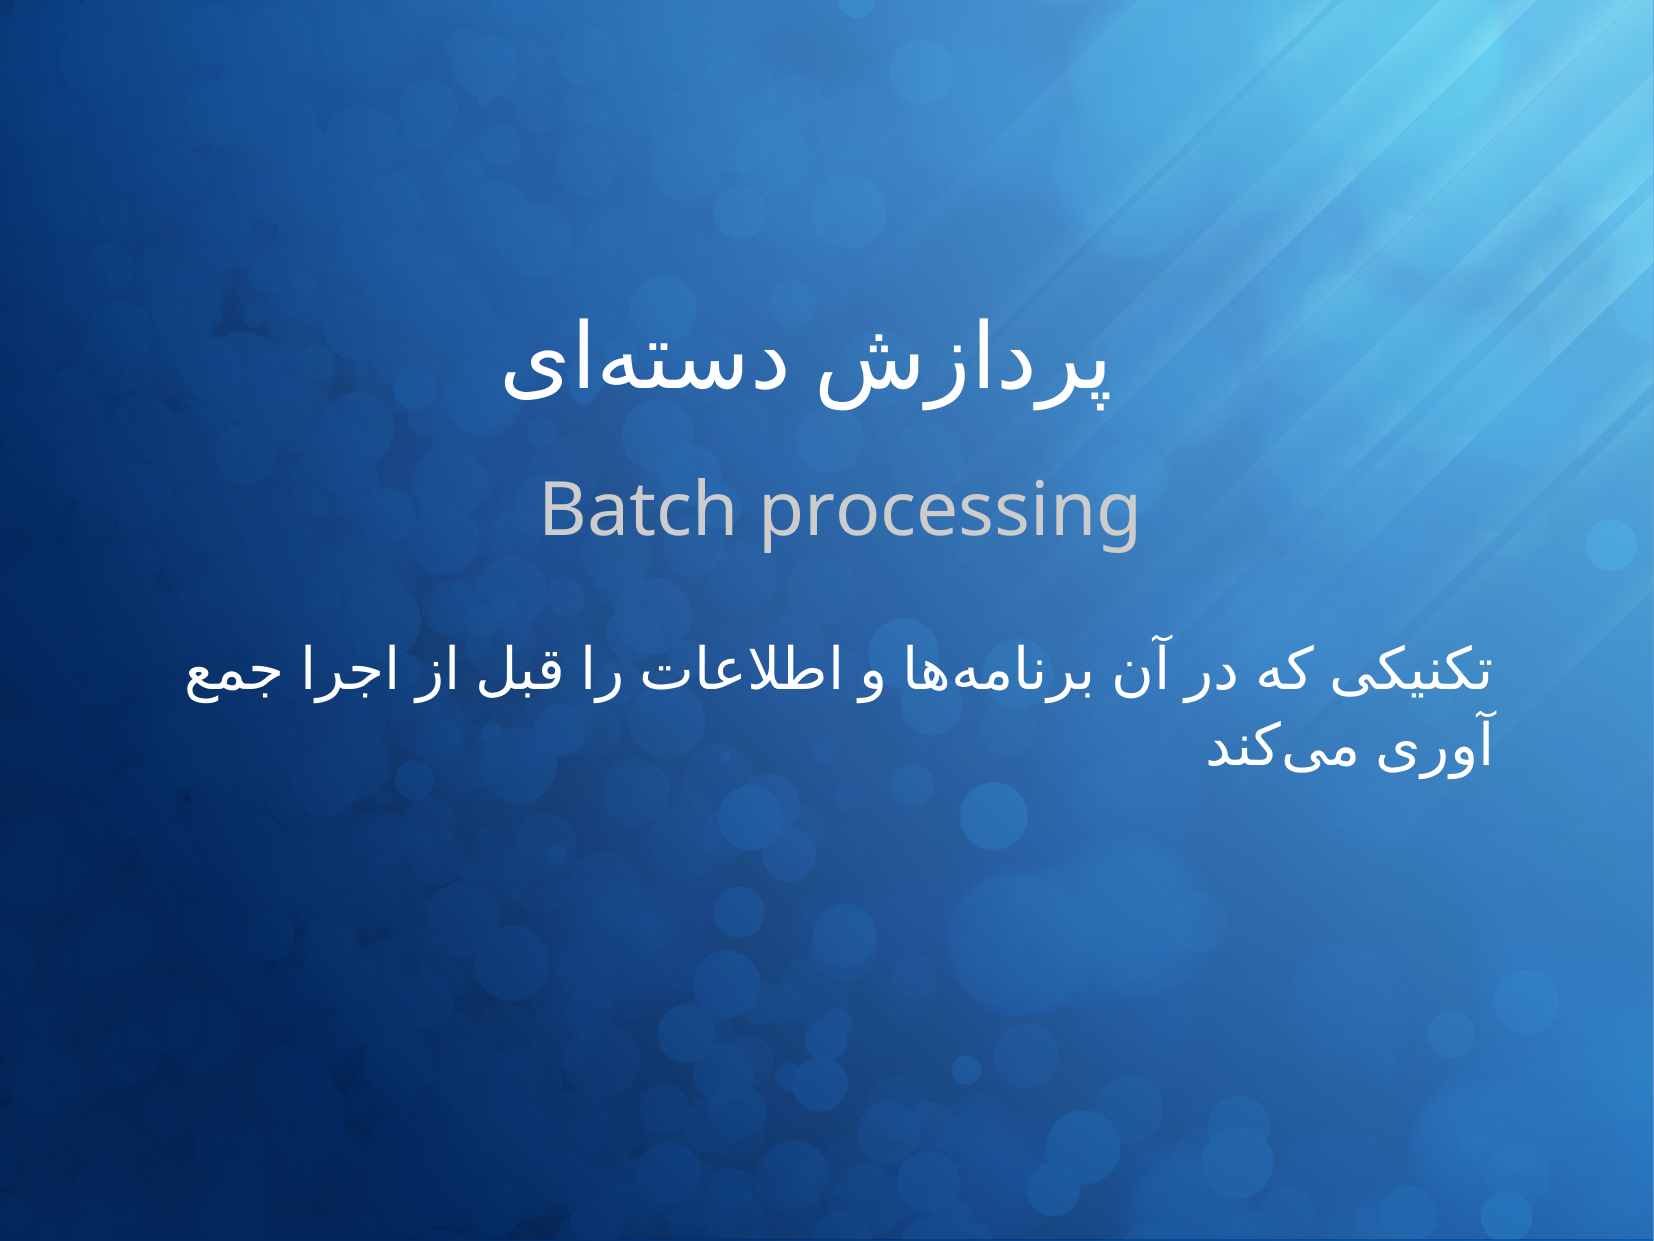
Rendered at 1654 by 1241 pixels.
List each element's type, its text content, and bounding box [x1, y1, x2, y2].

text_box Batch processing [112, 450, 1570, 563]
list تکنیکی که در آن برنامه‌ها و اطلاعات را قبل از اجرا جمع آوری می‌کند [112, 637, 1566, 927]
picture [0, 0, 1654, 1241]
title پردازش دسته‌ای [112, 282, 1501, 450]
